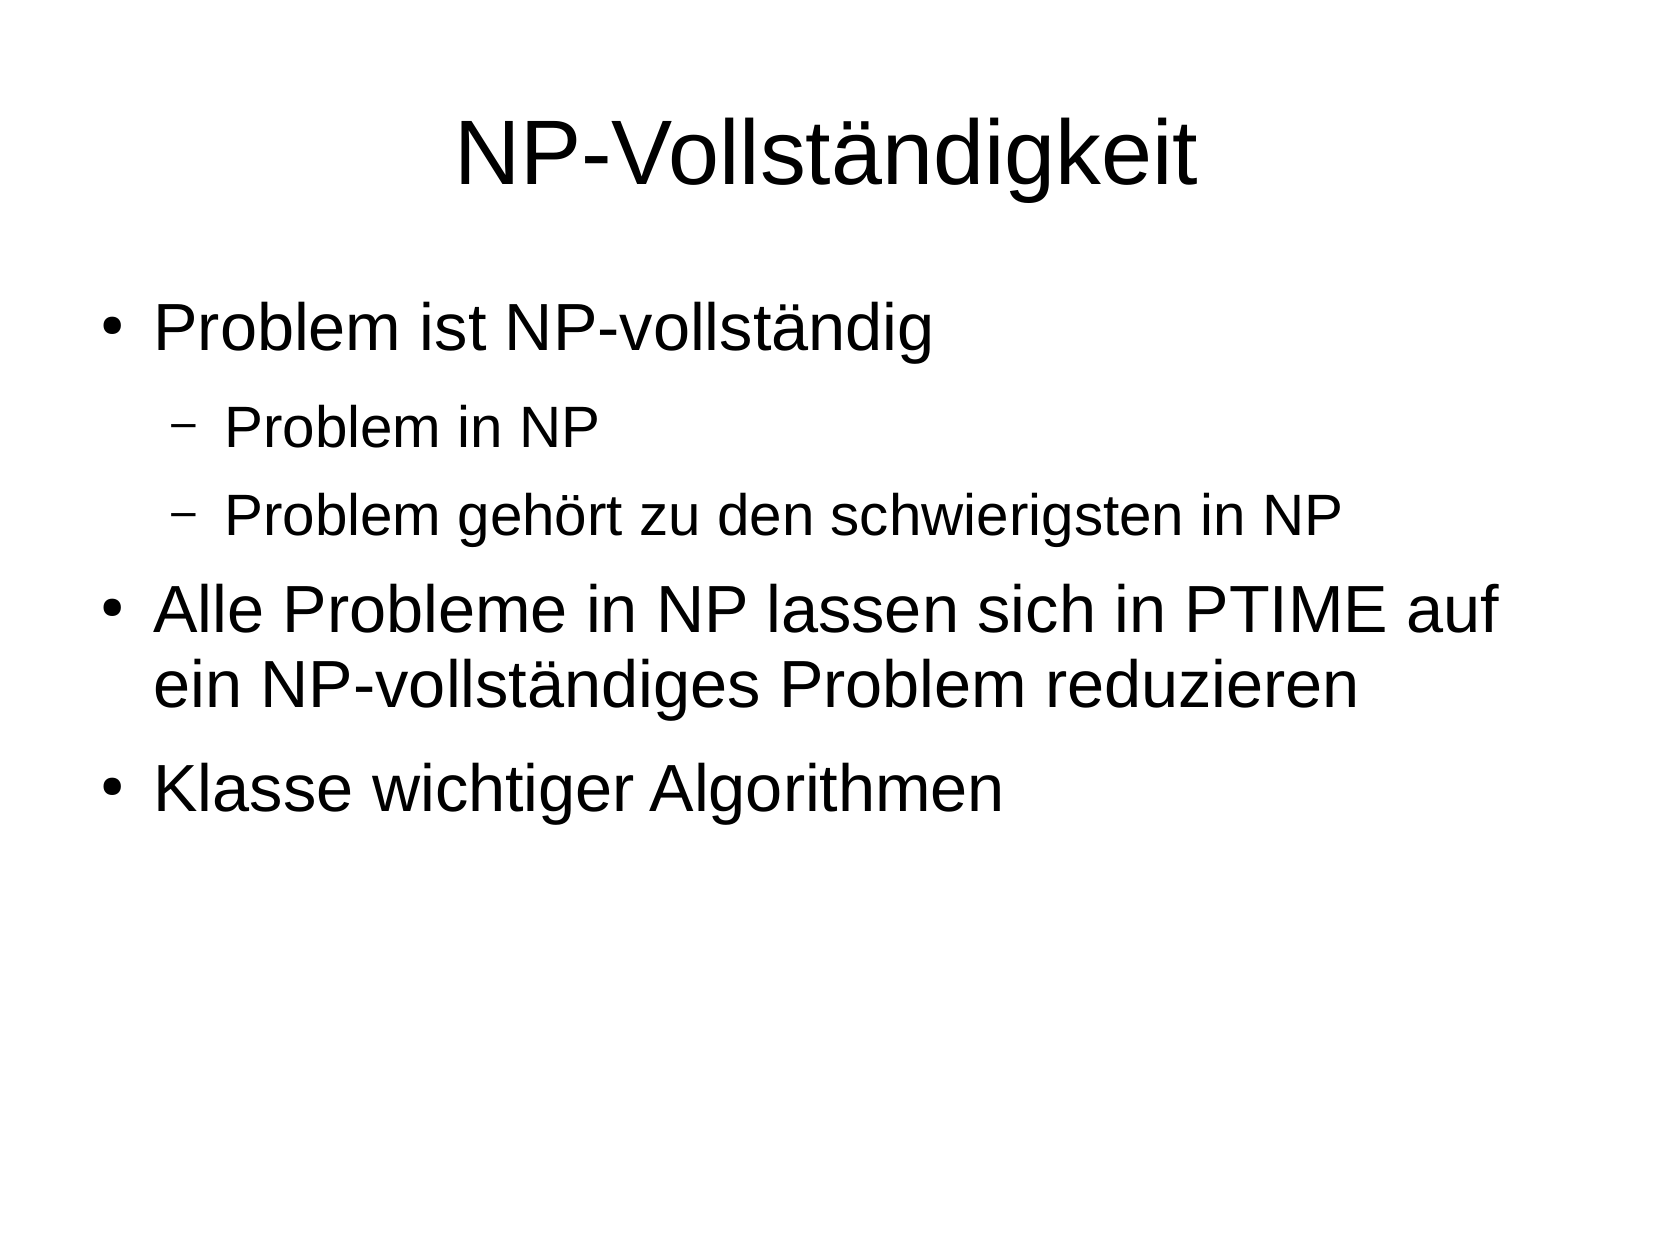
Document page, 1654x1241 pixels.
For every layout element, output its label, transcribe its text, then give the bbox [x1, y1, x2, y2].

title NP-Vollständigkeit [82, 49, 1571, 257]
list Problem ist NP-vollständig Problem in NP Problem gehört zu den schwierigsten in NP Alle Probleme in NP lassen sich in PTIME auf ein NP-vollständiges Problem reduzieren Klasse wichtiger Algorithmen [82, 290, 1571, 1010]
